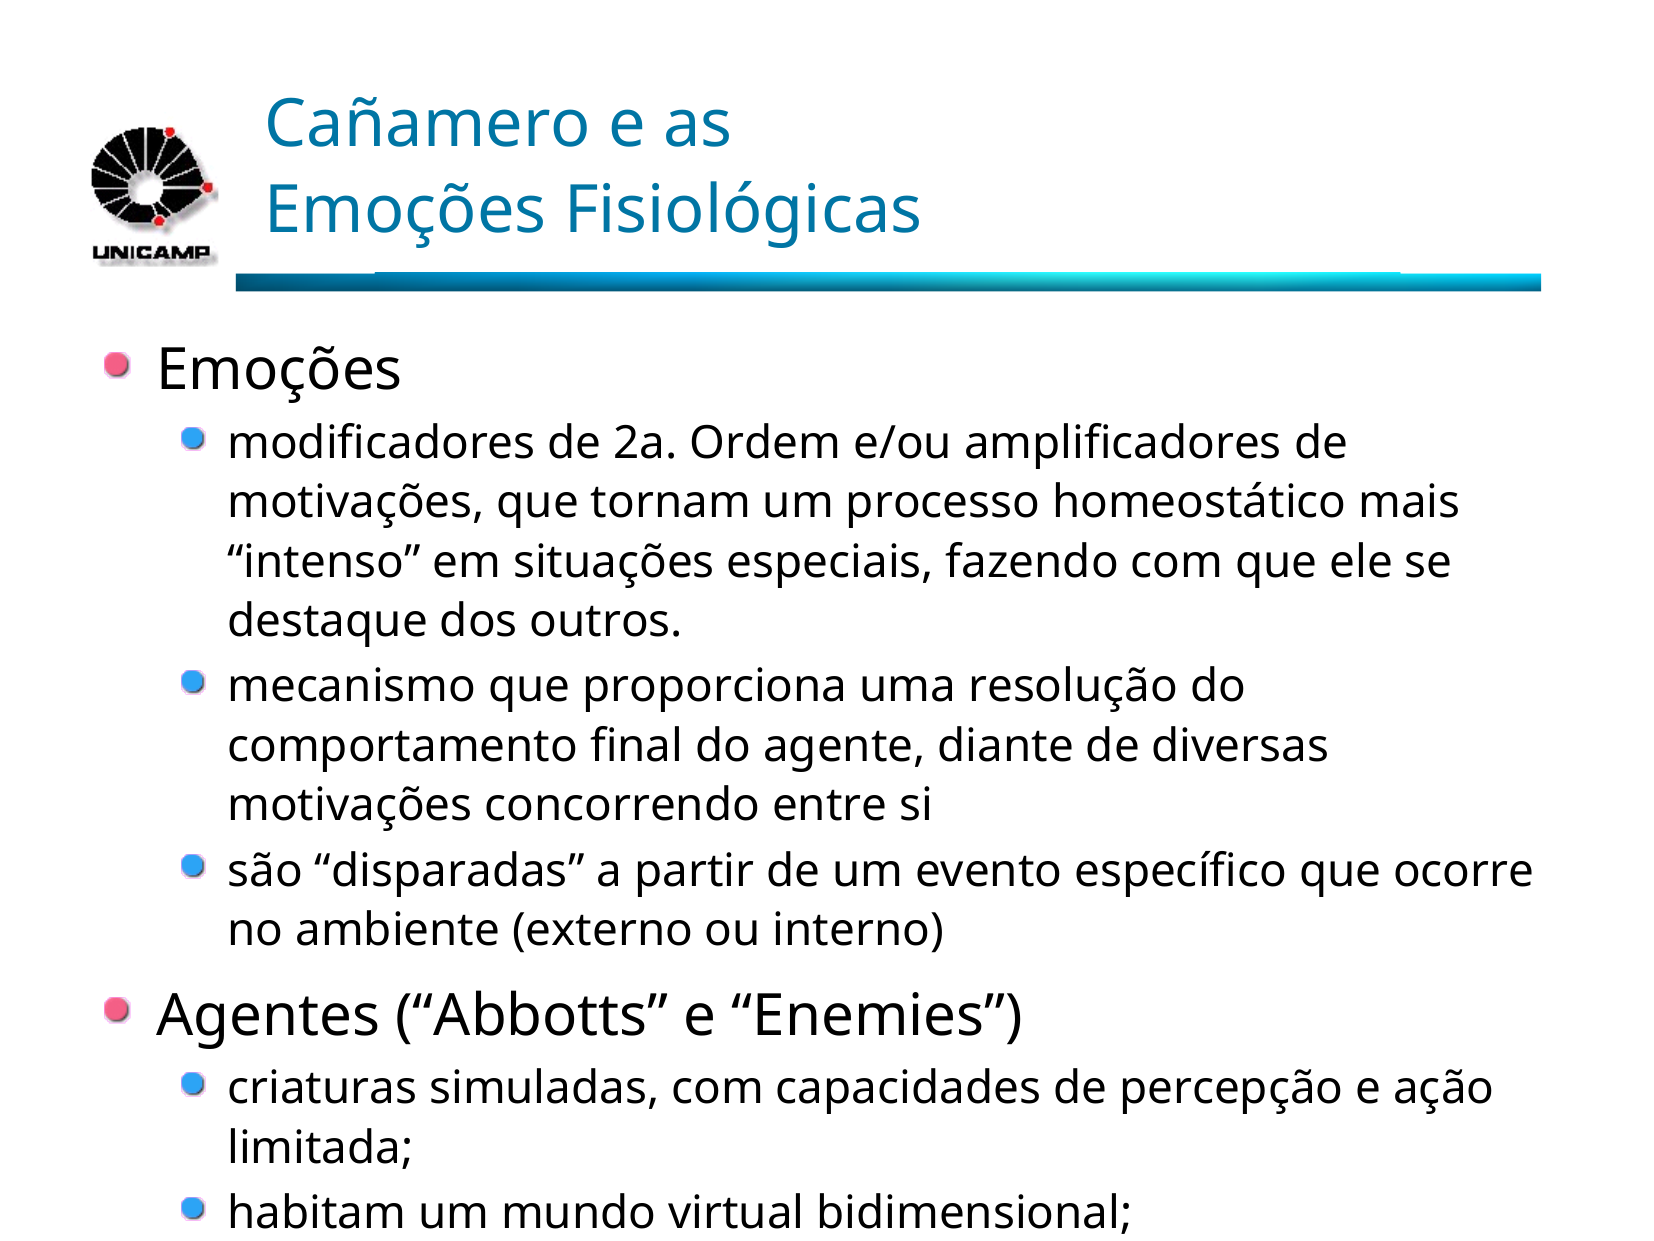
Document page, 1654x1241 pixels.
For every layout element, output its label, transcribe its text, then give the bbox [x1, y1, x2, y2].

title Cañamero e as Emoções Fisiológicas [264, 42, 1534, 250]
list Emoções modificadores de 2a. Ordem e/ou amplificadores de motivações, que tornam um processo homeostático mais “intenso” em situações especiais, fazendo com que ele se destaque dos outros. mecanismo que proporciona uma resolução do comportamento final do agente, diante de diversas motivações concorrendo entre si são “disparadas” a partir de um evento específico que ocorre no ambiente (externo ou interno) Agentes (“Abbotts” e “Enemies”) criaturas simuladas, com capacidades de percepção e ação limitada; habitam um mundo virtual bidimensional; [85, 329, 1565, 1123]
picture [180, 1196, 207, 1222]
picture [125, 272, 1654, 295]
